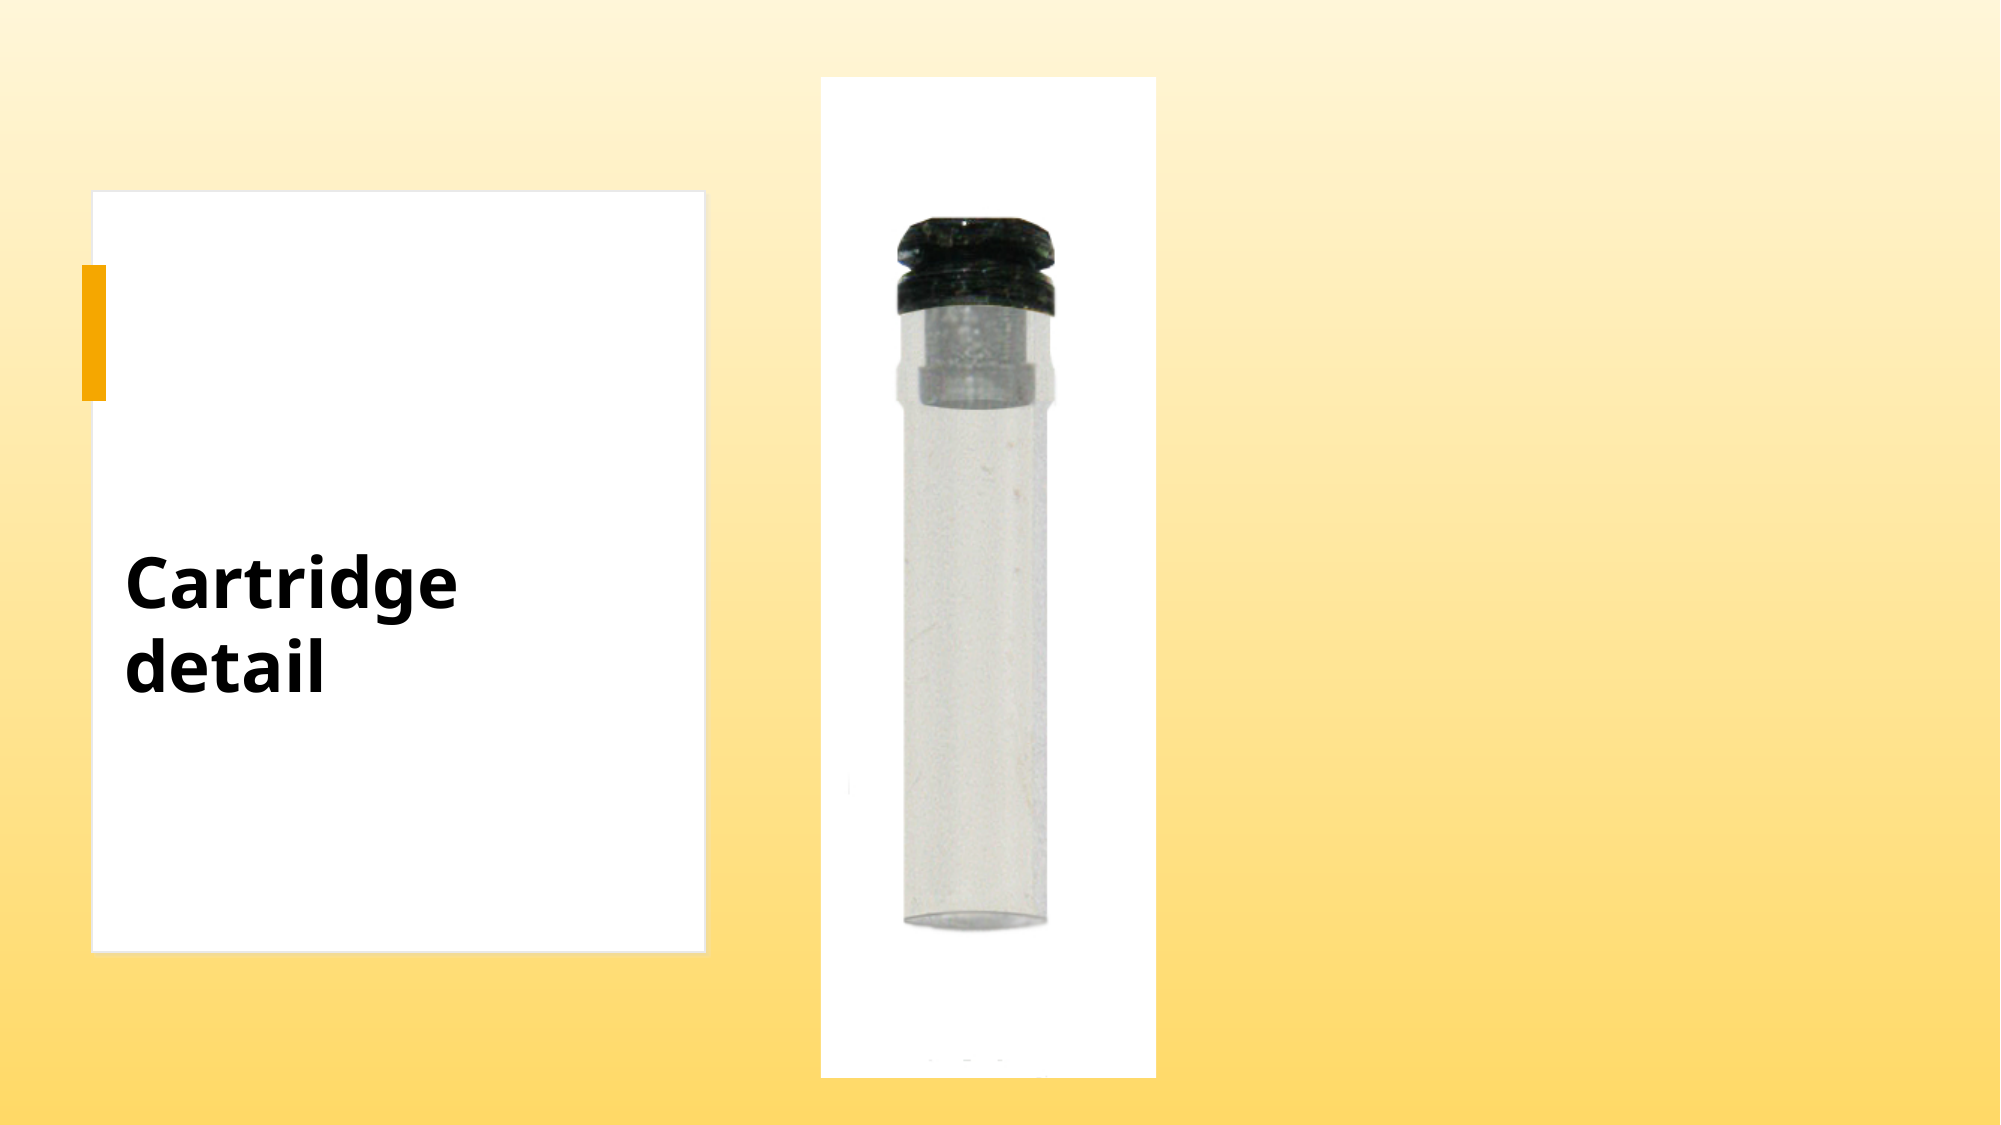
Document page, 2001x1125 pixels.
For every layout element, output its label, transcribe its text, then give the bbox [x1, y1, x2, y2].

title Cartridge detail [109, 529, 685, 811]
picture [820, 77, 1157, 1078]
